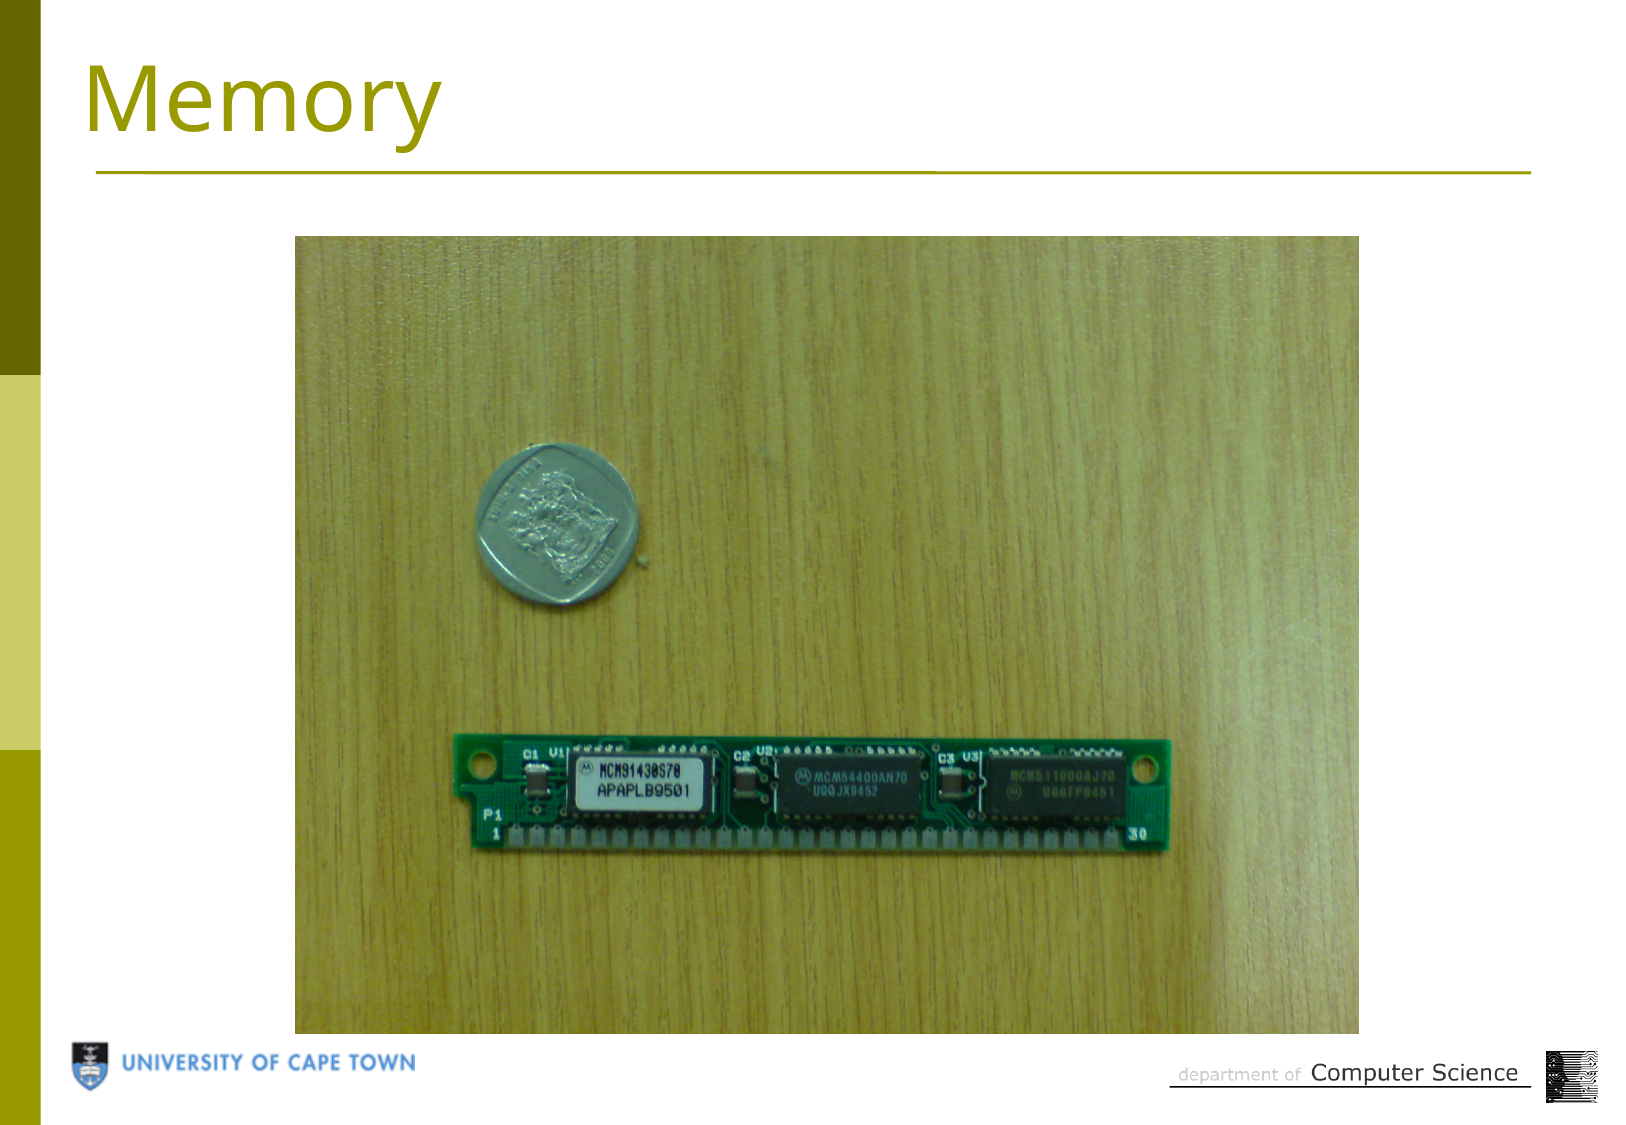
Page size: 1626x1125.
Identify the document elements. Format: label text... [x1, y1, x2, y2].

picture [1169, 1043, 1532, 1091]
picture [1546, 1051, 1598, 1103]
picture [61, 236, 1359, 1103]
title Memory [81, 29, 1543, 172]
